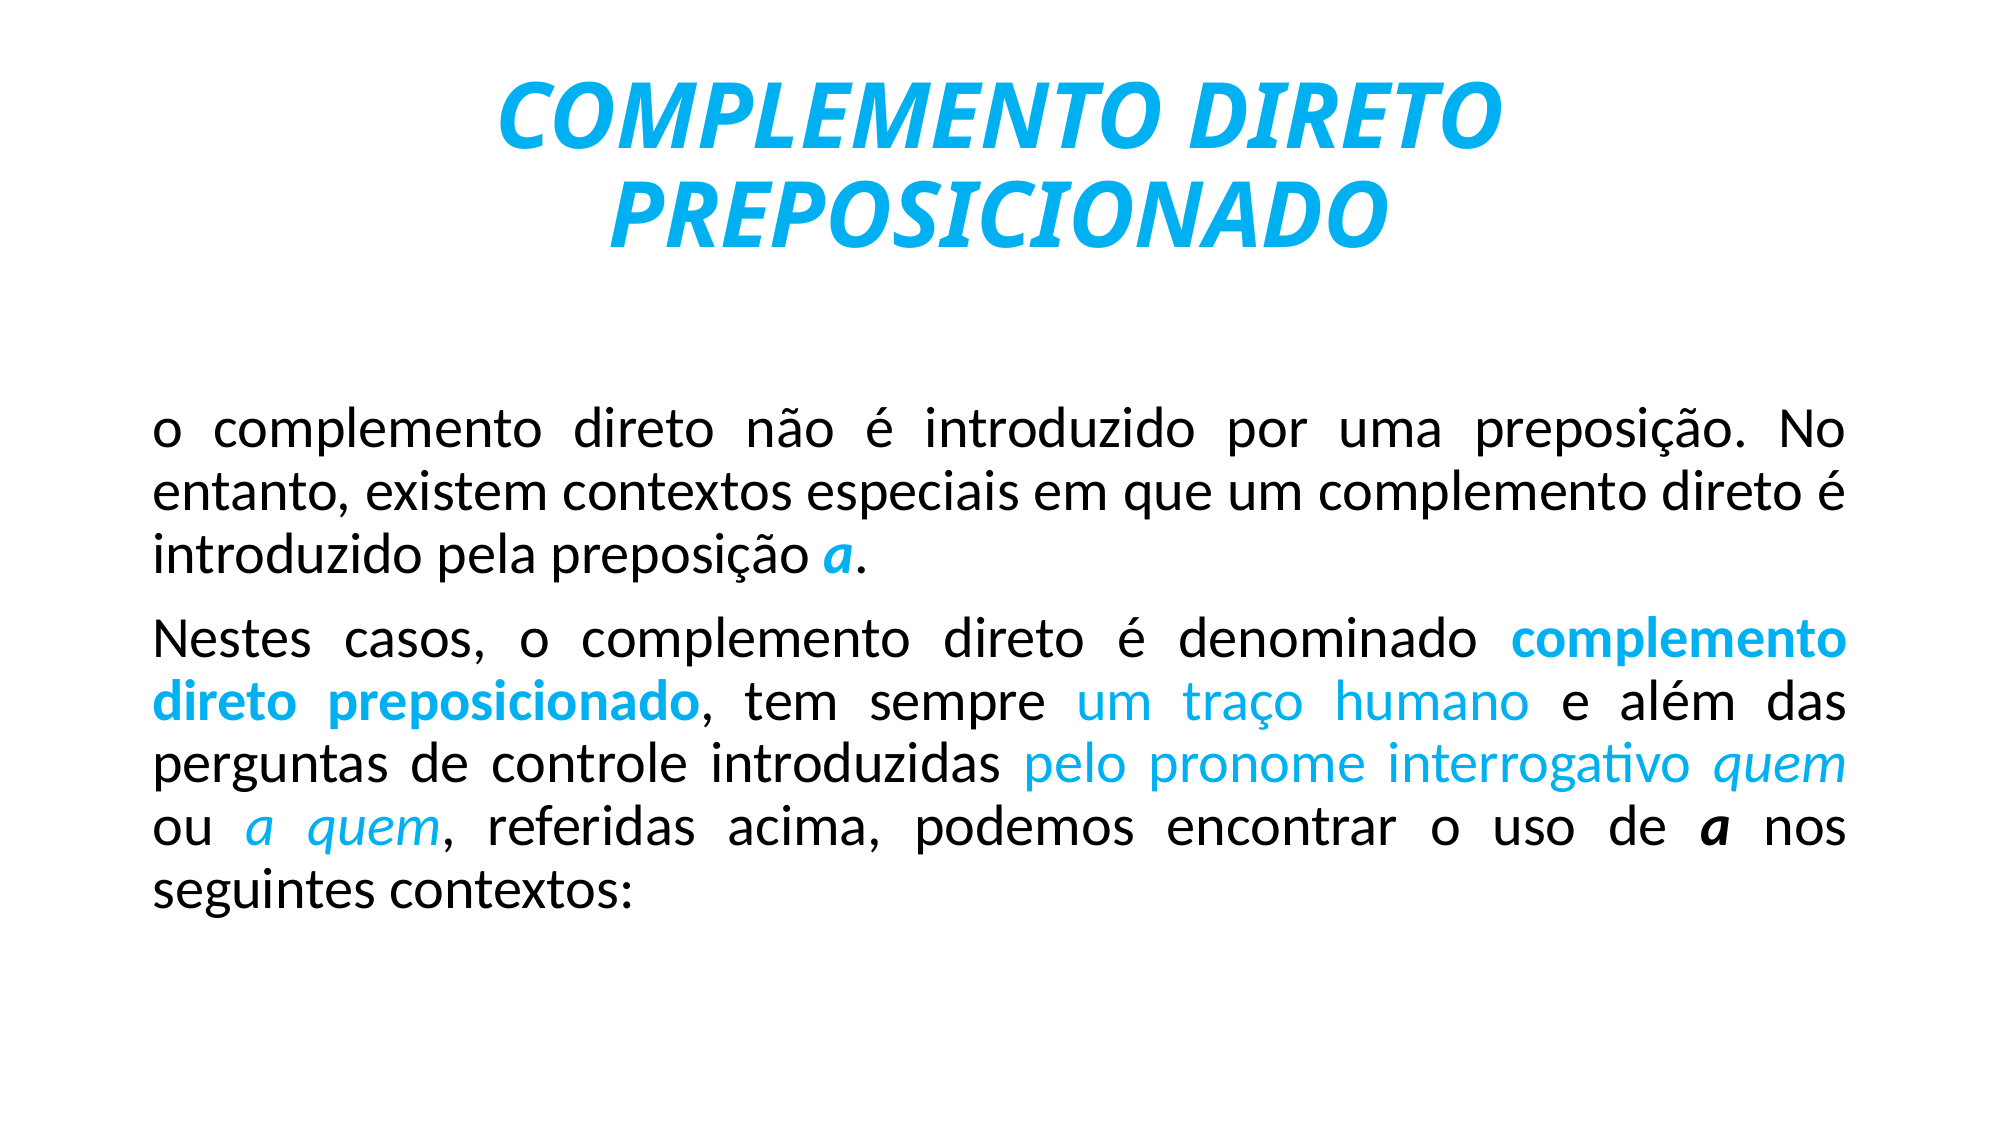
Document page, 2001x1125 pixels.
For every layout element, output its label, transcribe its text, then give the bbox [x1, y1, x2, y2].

title COMPLEMENTO DIRETO PREPOSICIONADO [137, 59, 1863, 278]
list o complemento direto não é introduzido por uma preposição. No entanto, existem contextos especiais em que um complemento direto é introduzido pela preposição a. Nestes casos, o complemento direto é denominado complemento direto preposicionado, tem sempre um traço humano e além das perguntas de controle introduzidas pelo pronome interrogativo quem ou a quem, referidas acima, podemos encontrar o uso de a nos seguintes contextos: [137, 299, 1863, 1014]
